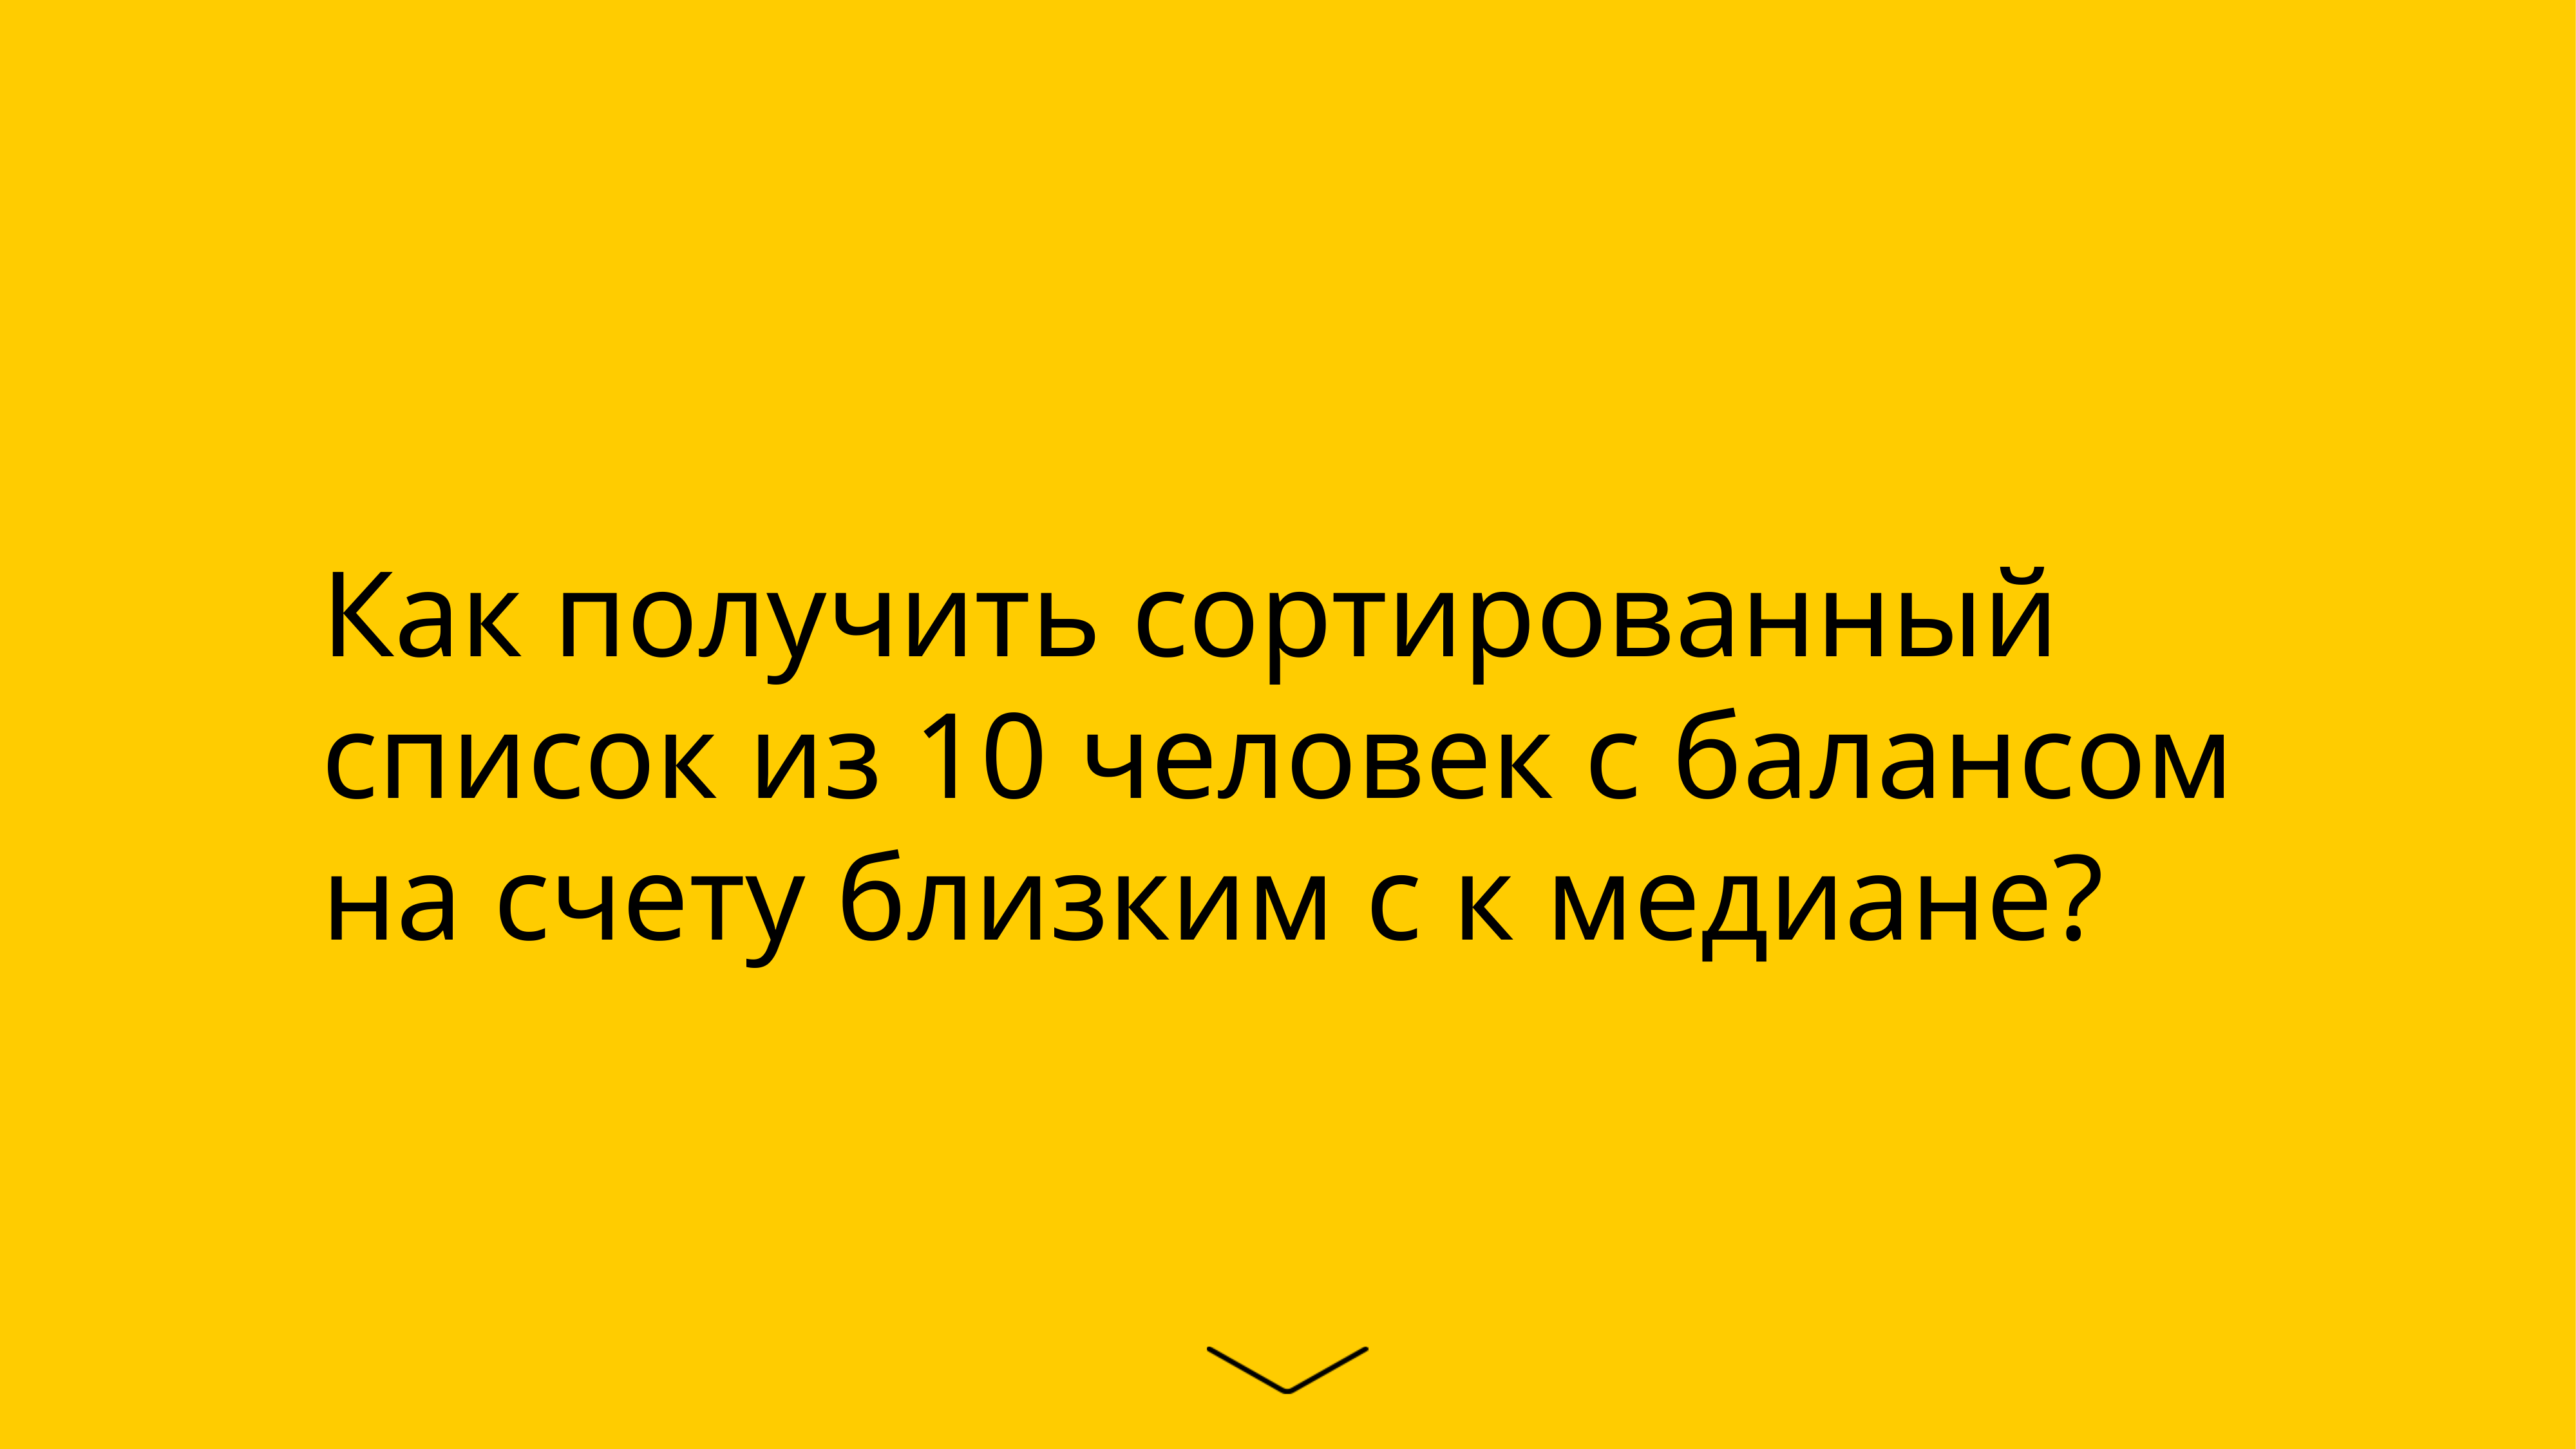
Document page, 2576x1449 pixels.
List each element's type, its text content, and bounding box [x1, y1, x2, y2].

picture [1207, 1347, 1368, 1396]
title Как получить сортированный список из 10 человек с балансом на счету близким с к медиане? [321, 429, 2253, 1074]
